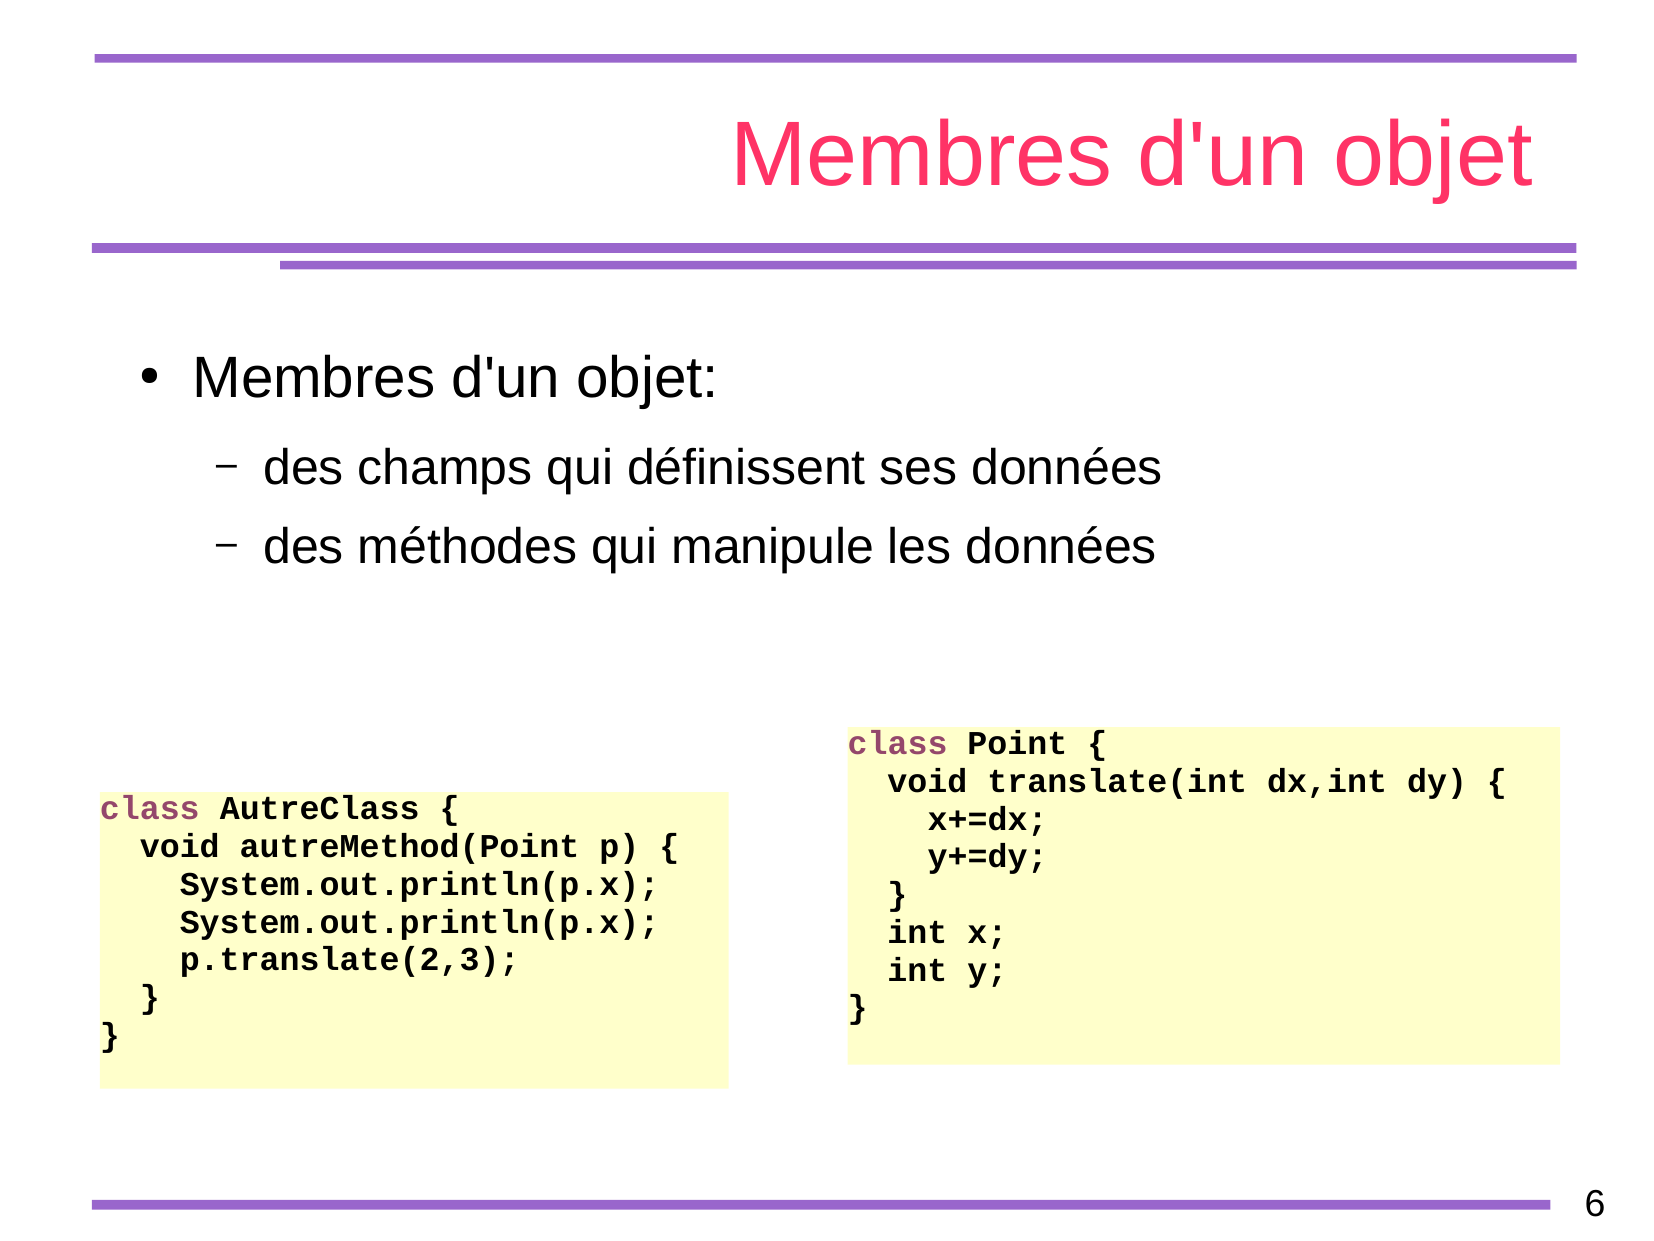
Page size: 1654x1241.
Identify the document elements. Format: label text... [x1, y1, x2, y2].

text_box class Point { void translate(int dx,int dy) { x+=dx; y+=dy; } int x; int y; } [847, 727, 1561, 1065]
text_box class AutreClass { void autreMethod(Point p) { System.out.println(p.x); System.out.println(p.x); p.translate(2,3); } } [99, 792, 729, 1089]
title Membres d'un objet [121, 49, 1534, 257]
list Membres d'un objet: des champs qui définissent ses données des méthodes qui manipule les données [121, 344, 1534, 696]
